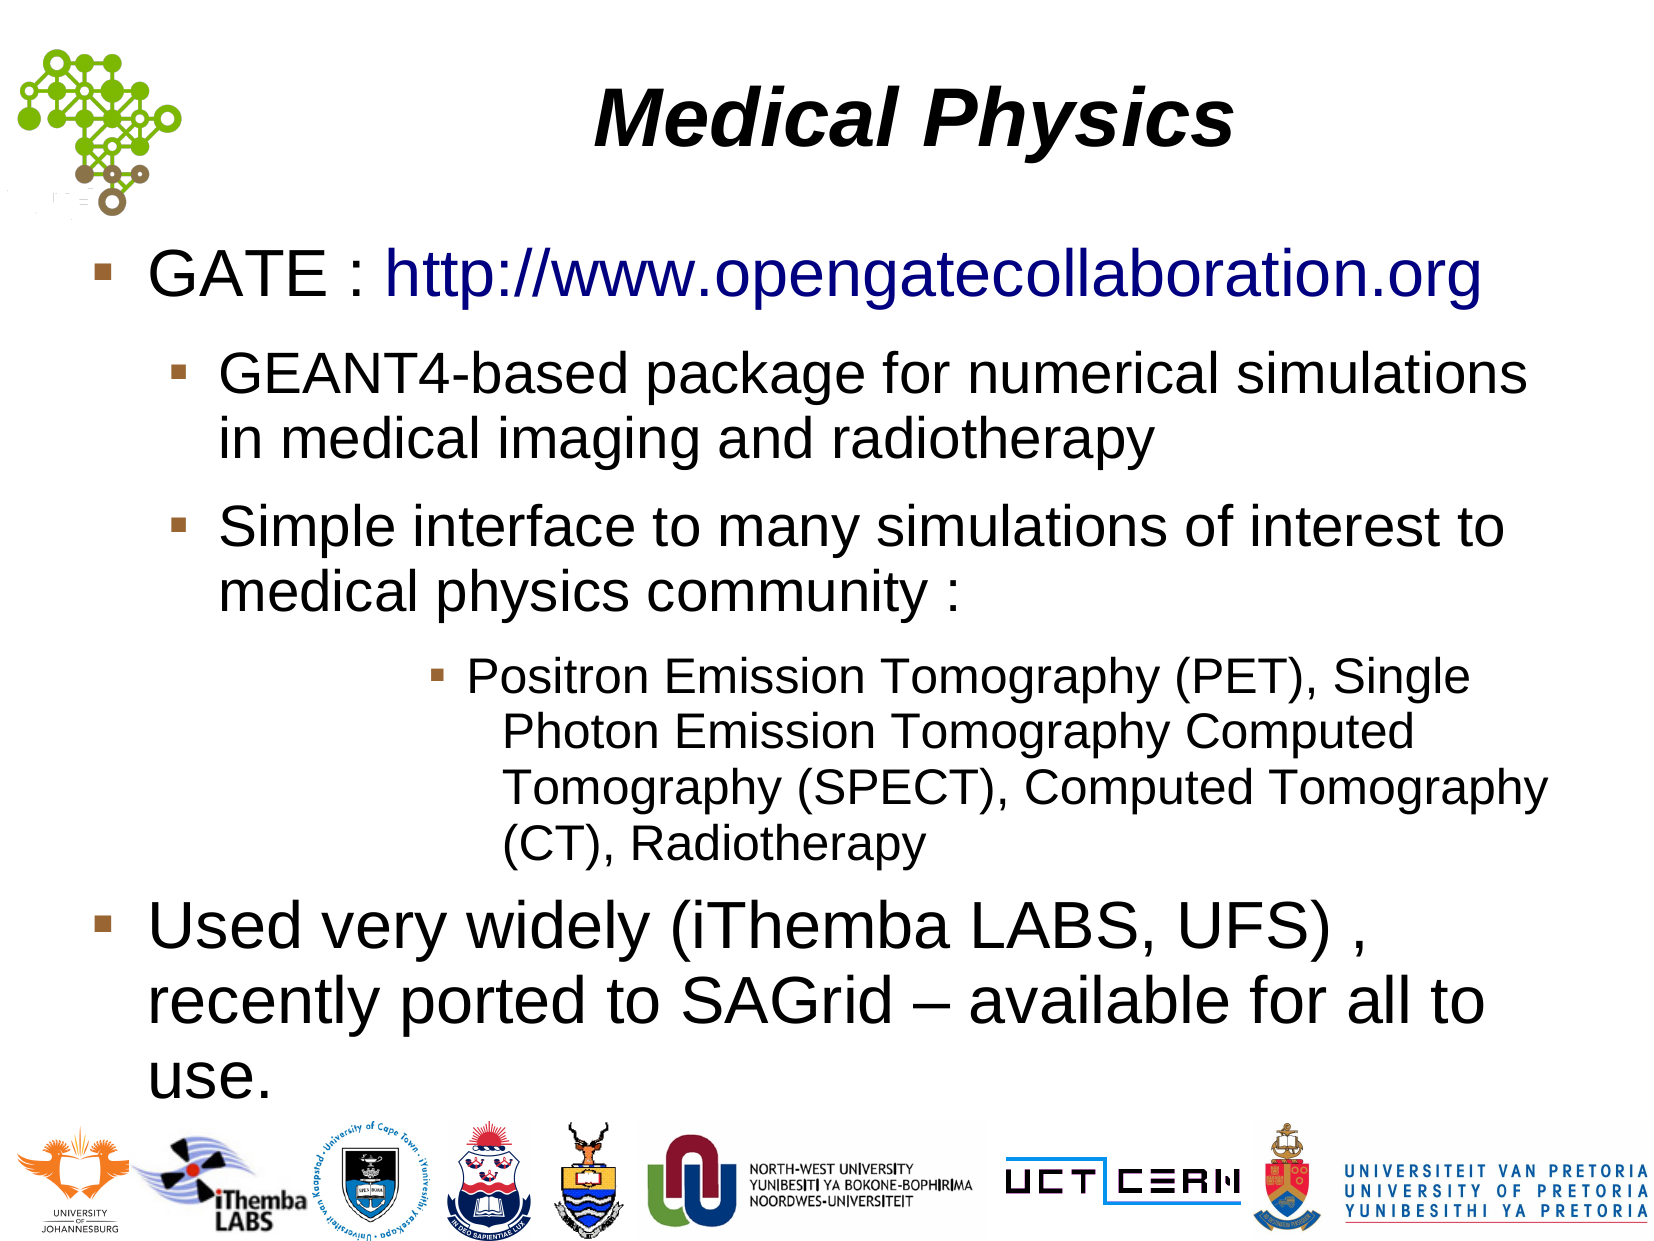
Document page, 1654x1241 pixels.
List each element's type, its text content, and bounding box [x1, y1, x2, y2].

picture [1253, 1121, 1648, 1241]
picture [553, 1121, 625, 1241]
list GATE : http://www.opengatecollaboration.org GEANT4-based package for numerical simulations in medical imaging and radiotherapy Simple interface to many simulations of interest to medical physics community : Positron Emission Tomography (PET), Single Photon Emission Tomography Computed Tomography (SPECT), Computed Tomography (CT), Radiotherapy Used very widely (iThemba LABS, UFS) , recently ported to SAGrid – available for all to use. [76, 236, 1565, 1113]
picture [7, 47, 185, 220]
picture [1006, 1157, 1241, 1205]
picture [636, 1121, 987, 1241]
picture [11, 1121, 308, 1241]
picture [447, 1121, 531, 1241]
picture [312, 1121, 430, 1241]
title Medical Physics [206, 29, 1625, 207]
